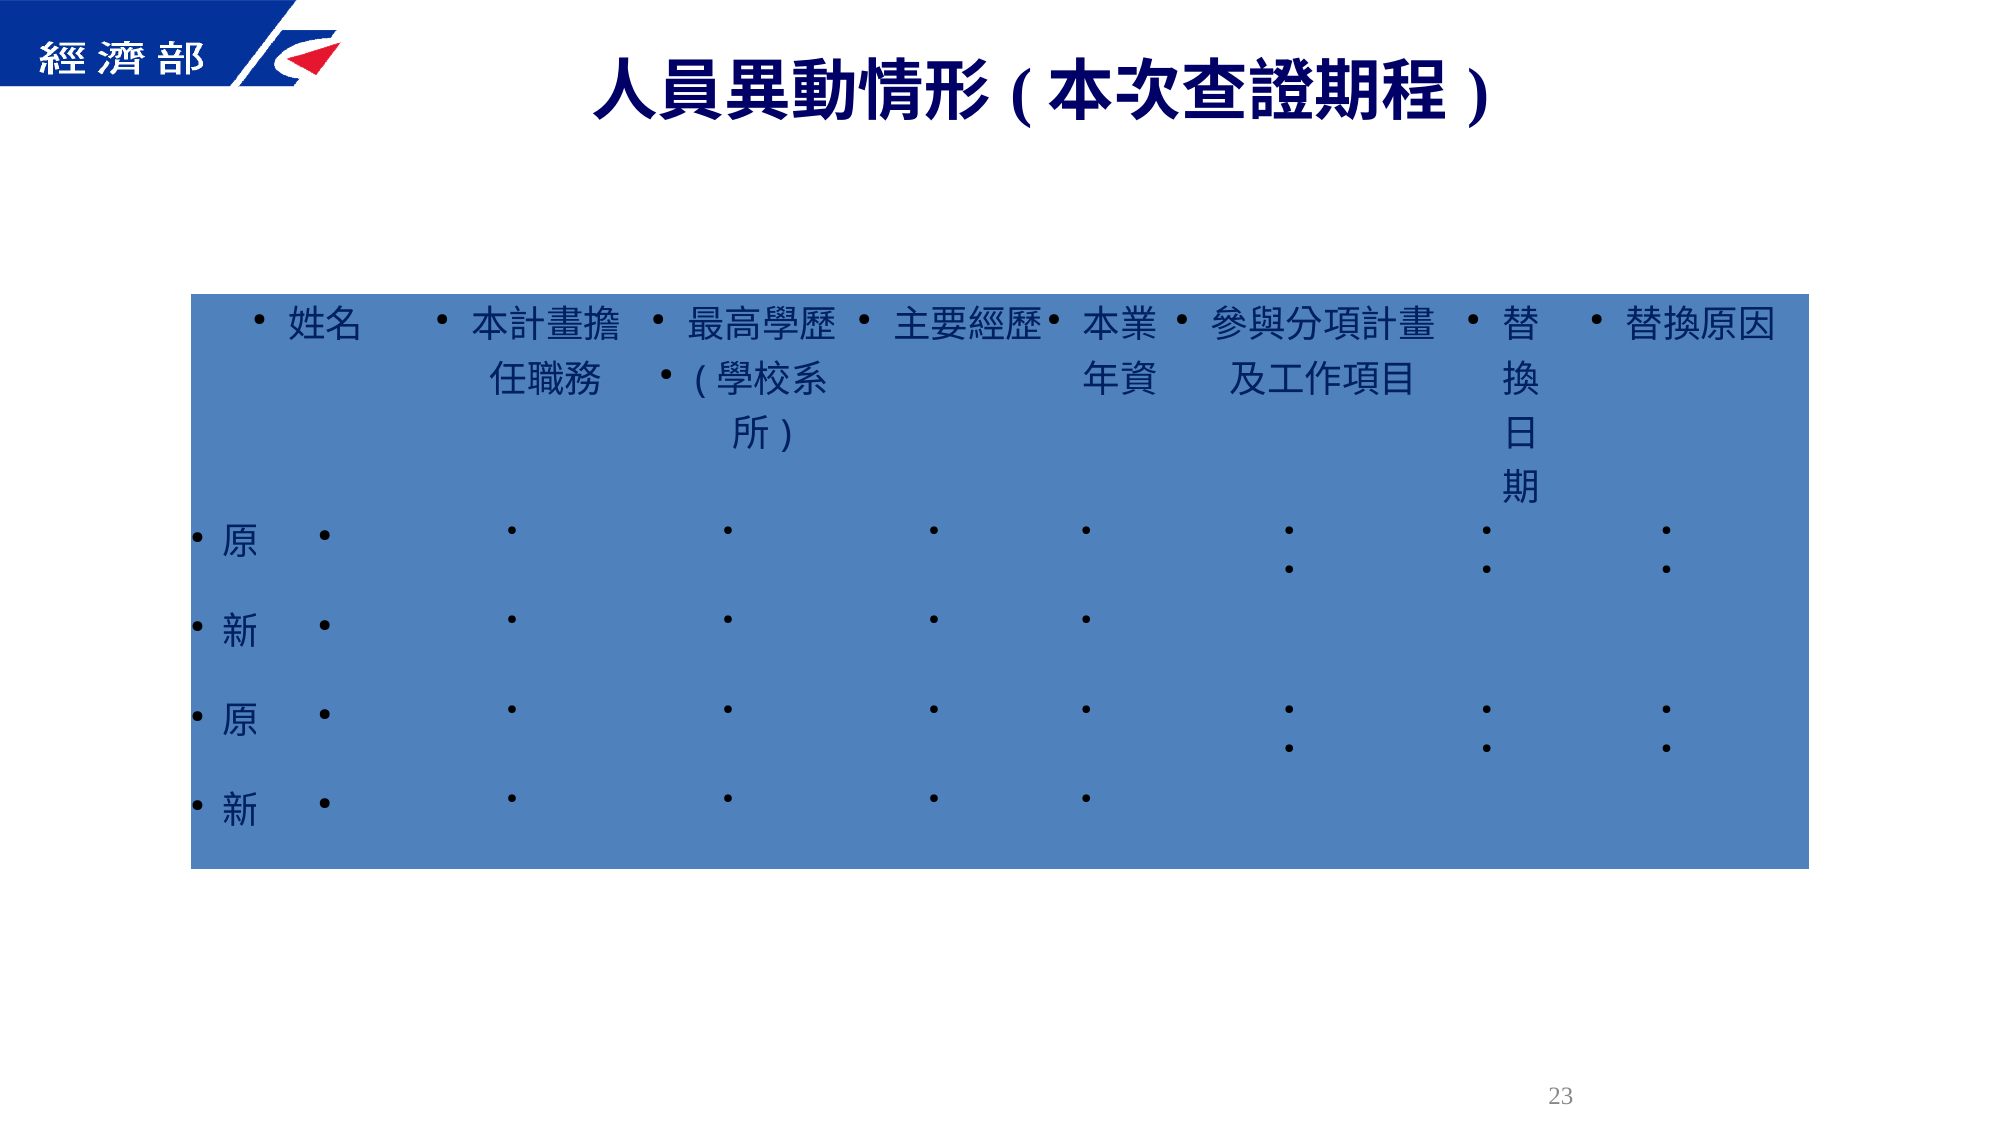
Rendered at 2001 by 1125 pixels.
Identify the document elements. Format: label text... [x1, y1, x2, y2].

table_cell [1557, 690, 1809, 869]
table_cell [1043, 690, 1162, 780]
table_cell [1162, 511, 1450, 690]
table_cell [256, 601, 426, 690]
table_cell [631, 601, 858, 690]
table_cell [426, 511, 631, 601]
table_cell [426, 690, 631, 780]
table_cell [256, 511, 426, 601]
table_header 本業年資 [1043, 294, 1162, 511]
table_header 替換日期 [1450, 294, 1557, 511]
table_cell [1450, 690, 1557, 869]
table_header 主要經歷 [858, 294, 1043, 511]
table_cell [1162, 690, 1450, 869]
table_cell [256, 780, 426, 869]
table_header 最高學歷 (學校系所) [631, 294, 858, 511]
table_cell [631, 780, 858, 869]
table_cell [858, 601, 1043, 690]
table_cell [858, 780, 1043, 869]
table_cell [631, 511, 858, 601]
table_header 替換原因 [1557, 294, 1809, 511]
table_cell [631, 690, 858, 780]
title 人員異動情形(本次查證期程) [365, 25, 1716, 145]
table_cell [1043, 601, 1162, 690]
text_box 22 [1533, 1065, 2000, 1125]
table_cell 新 [246, 616, 256, 625]
table_cell [1043, 511, 1162, 601]
table_header 參與分項計畫及工作項目 [1162, 294, 1450, 511]
table_cell 新 [191, 601, 256, 690]
table_cell [1557, 511, 1809, 690]
table_cell 原 [191, 511, 256, 601]
table_header 姓名 [191, 294, 426, 511]
table_cell [1043, 780, 1162, 869]
table_cell [858, 690, 1043, 780]
table_cell 原 [191, 690, 256, 780]
table_cell [426, 780, 631, 869]
table_cell [1450, 511, 1557, 690]
table_cell [426, 601, 631, 690]
table_cell 新 [191, 780, 256, 869]
table_cell 新 [246, 795, 256, 804]
table_cell [256, 690, 426, 780]
table_header 本計畫擔任職務 [426, 294, 631, 511]
table_cell [858, 511, 1043, 601]
